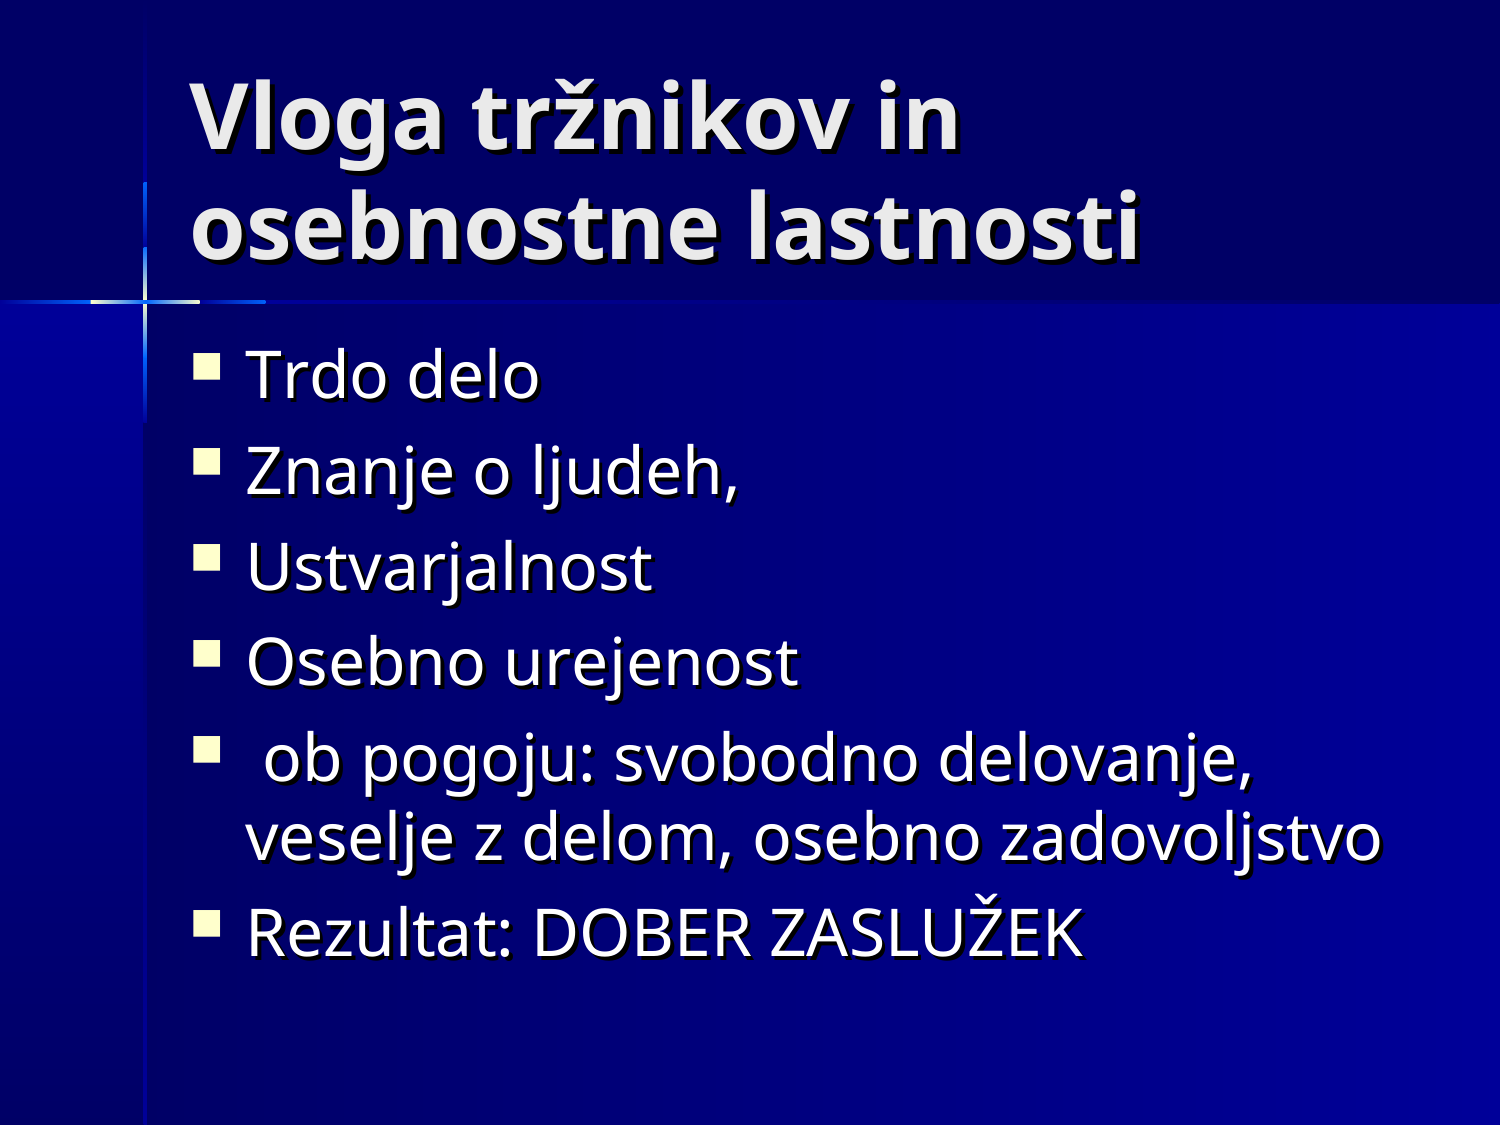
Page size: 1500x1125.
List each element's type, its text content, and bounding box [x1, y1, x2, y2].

list Trdo delo Znanje o ljudeh, Ustvarjalnost Osebno urejenost ob pogoju: svobodno delovanje, veselje z delom, osebno zadovoljstvo Rezultat: DOBER ZASLUŽEK [174, 324, 1413, 1001]
title Vloga tržnikov in osebnostne lastnosti [174, 49, 1413, 286]
